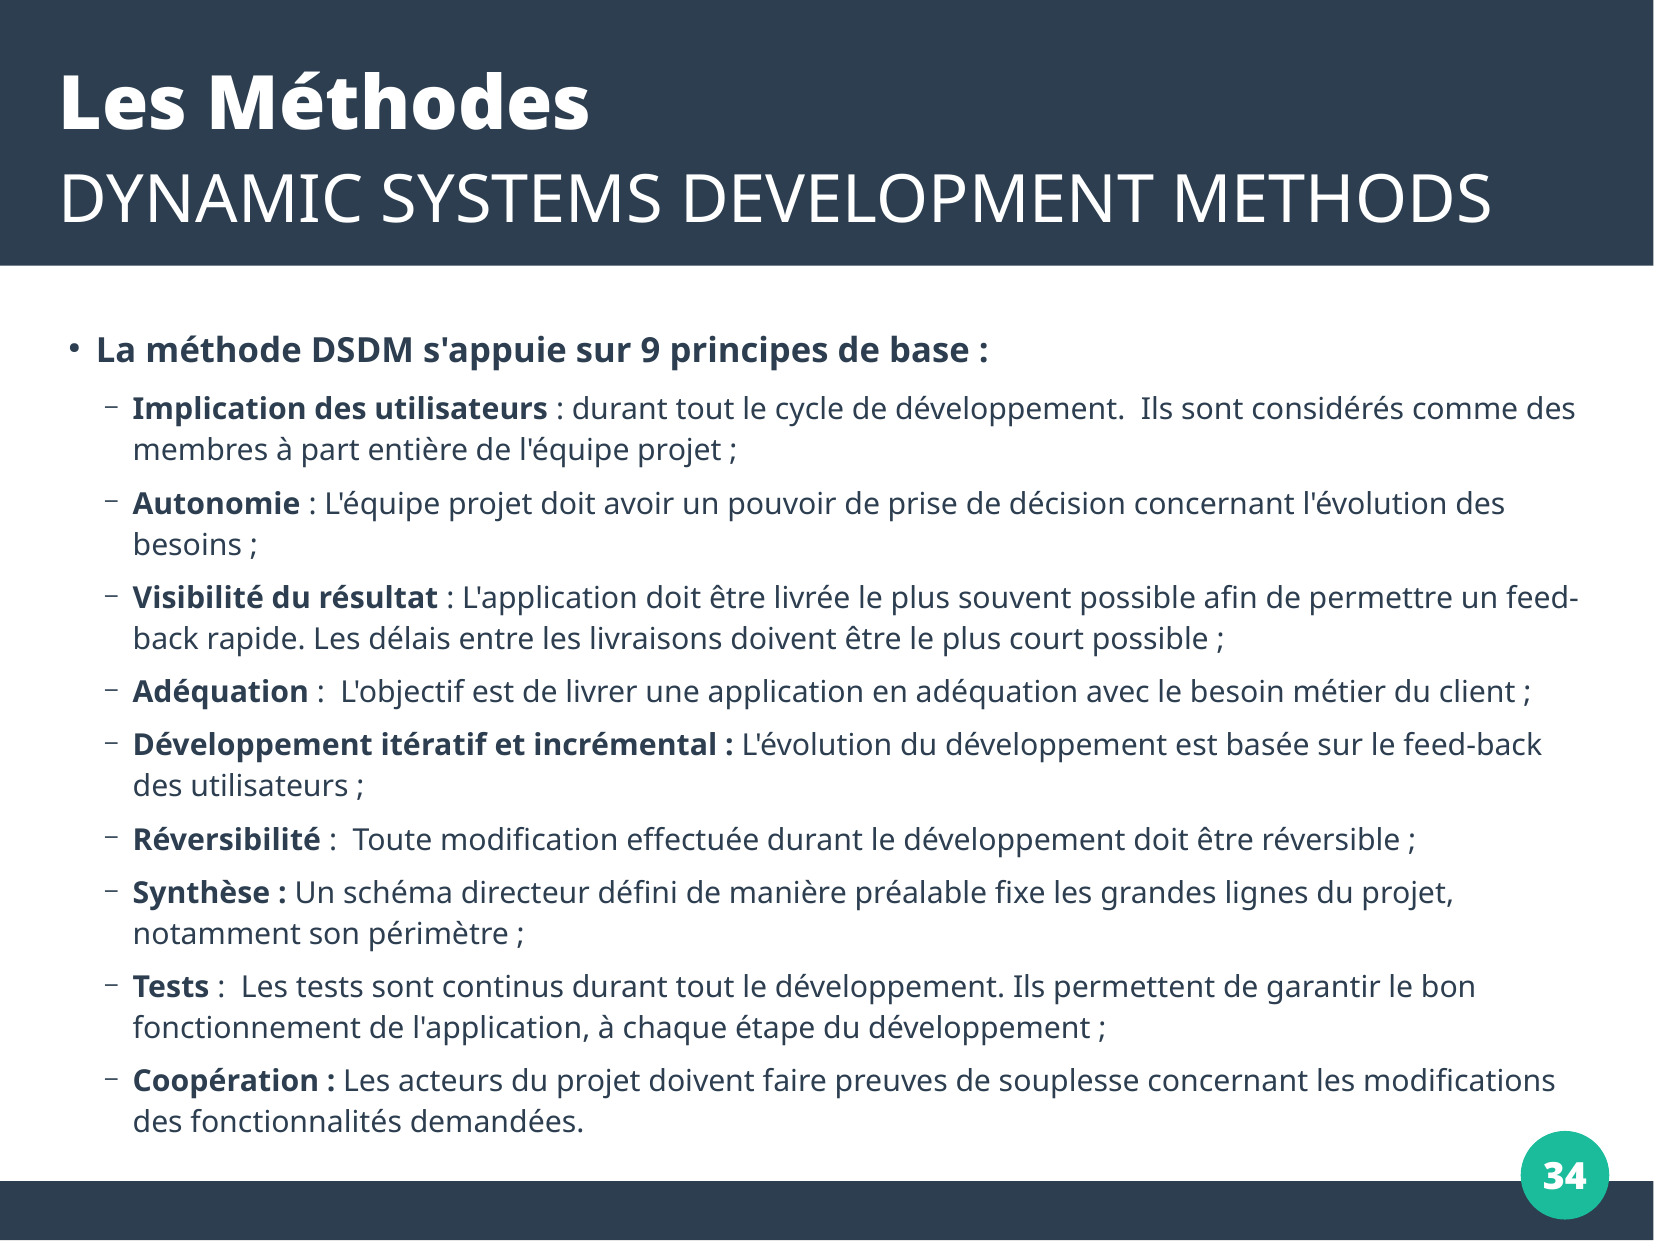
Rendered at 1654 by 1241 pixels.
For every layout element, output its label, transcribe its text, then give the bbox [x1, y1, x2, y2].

list La méthode DSDM s'appuie sur 9 principes de base : Implication des utilisateurs : durant tout le cycle de développement. Ils sont considérés comme des membres à part entière de l'équipe projet ; Autonomie : L'équipe projet doit avoir un pouvoir de prise de décision concernant l'évolution des besoins ; Visibilité du résultat : L'application doit être livrée le plus souvent possible afin de permettre un feed-back rapide. Les délais entre les livraisons doivent être le plus court possible ; Adéquation : L'objectif est de livrer une application en adéquation avec le besoin métier du client ; Développement itératif et incrémental : L'évolution du développement est basée sur le feed-back des utilisateurs ; Réversibilité : Toute modification effectuée durant le développement doit être réversible ; Synthèse : Un schéma directeur défini de manière préalable fixe les grandes lignes du projet, notamment son périmètre ; Tests : Les tests sont continus durant tout le développement. Ils permettent de garantir le bon fonctionnement de l'application, à chaque étape du développement ; Coopération : Les acteurs du projet doivent faire preuves de souplesse concernant les modifications des fonctionnalités demandées. [59, 324, 1595, 1152]
title Les Méthodes DYNAMIC SYSTEMS DEVELOPMENT METHODS [59, 49, 1595, 207]
